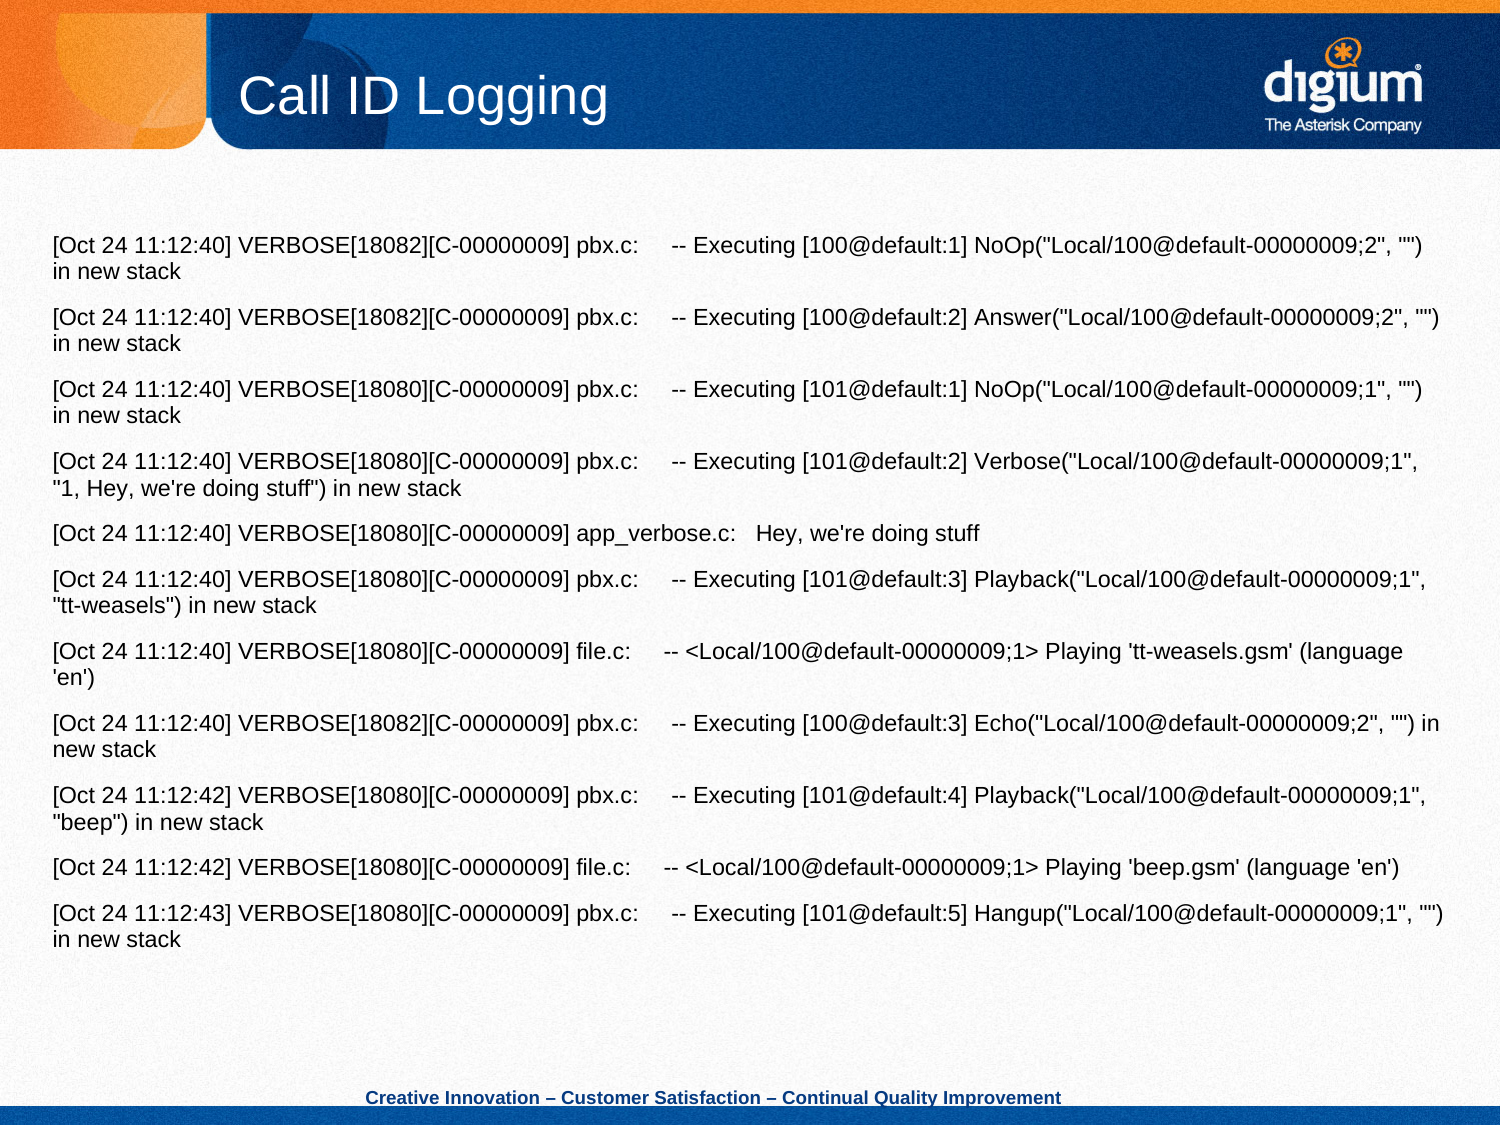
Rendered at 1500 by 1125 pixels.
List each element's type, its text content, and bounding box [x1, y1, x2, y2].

title Call ID Logging [238, 27, 1243, 127]
picture [0, 0, 1500, 1125]
list [Oct 24 11:12:40] VERBOSE[18082][C-00000009] pbx.c: -- Executing [100@default:1] NoOp("Local/100@default-00000009;2", "") in new stack [Oct 24 11:12:40] VERBOSE[18082][C-00000009] pbx.c: -- Executing [100@default:2] Answer("Local/100@default-00000009;2", "") in new stack [Oct 24 11:12:40] VERBOSE[18080][C-00000009] pbx.c: -- Executing [101@default:1] NoOp("Local/100@default-00000009;1", "") in new stack [Oct 24 11:12:40] VERBOSE[18080][C-00000009] pbx.c: -- Executing [101@default:2] Verbose("Local/100@default-00000009;1", "1, Hey, we're doing stuff") in new stack [Oct 24 11:12:40] VERBOSE[18080][C-00000009] app_verbose.c: Hey, we're doing stuff [Oct 24 11:12:40] VERBOSE[18080][C-00000009] pbx.c: -- Executing [101@default:3] Playback("Local/100@default-00000009;1", "tt-weasels") in new stack [Oct 24 11:12:40] VERBOSE[18080][C-00000009] file.c: -- <Local/100@default-00000009;1> Playing 'tt-weasels.gsm' (language 'en') [Oct 24 11:12:40] VERBOSE[18082][C-00000009] pbx.c: -- Executing [100@default:3] Echo("Local/100@default-00000009;2", "") in new stack [Oct 24 11:12:42] VERBOSE[18080][C-00000009] pbx.c: -- Executing [101@default:4] Playback("Local/100@default-00000009;1", "beep") in new stack [Oct 24 11:12:42] VERBOSE[18080][C-00000009] file.c: -- <Local/100@default-00000009;1> Playing 'beep.gsm' (language 'en') [Oct 24 11:12:43] VERBOSE[18080][C-00000009] pbx.c: -- Executing [101@default:5] Hangup("Local/100@default-00000009;1", "") in new stack [37, 224, 1463, 967]
